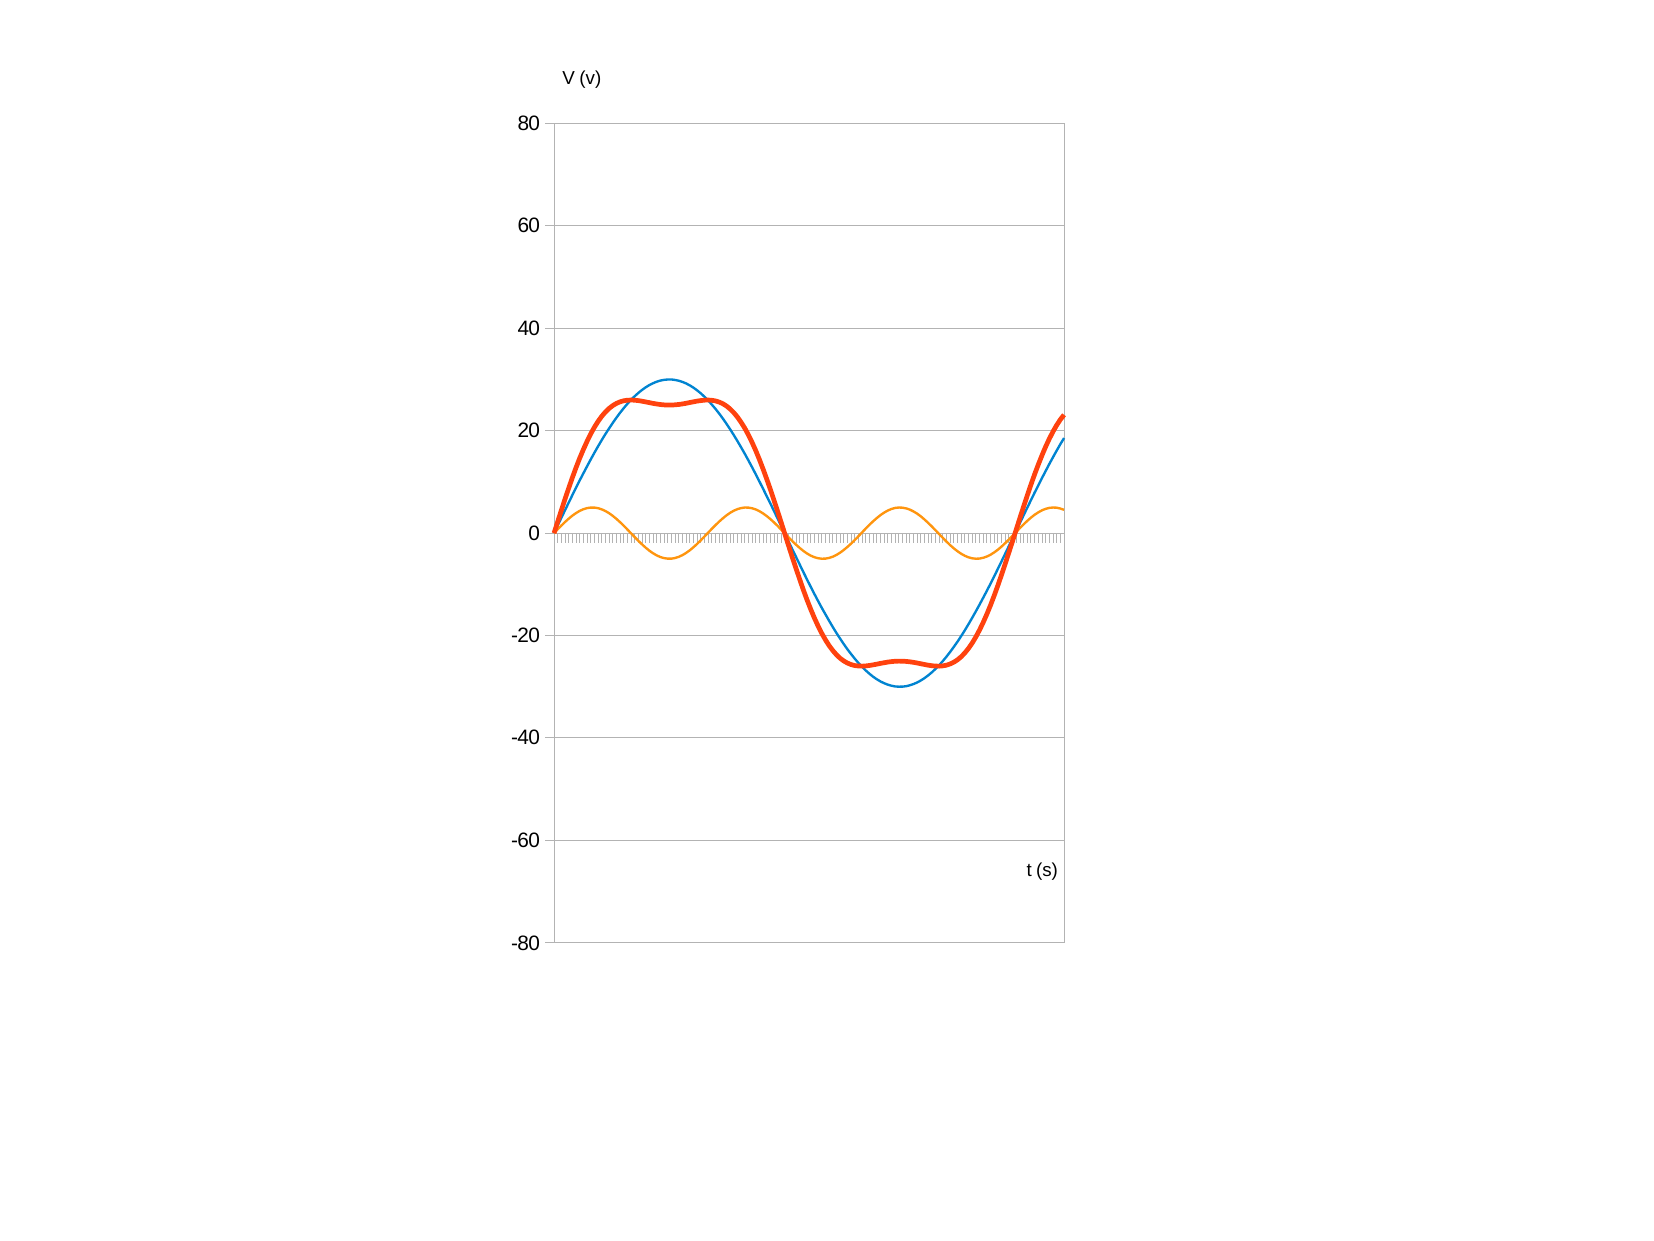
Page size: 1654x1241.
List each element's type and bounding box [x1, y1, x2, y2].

chart [496, 47, 1111, 1170]
